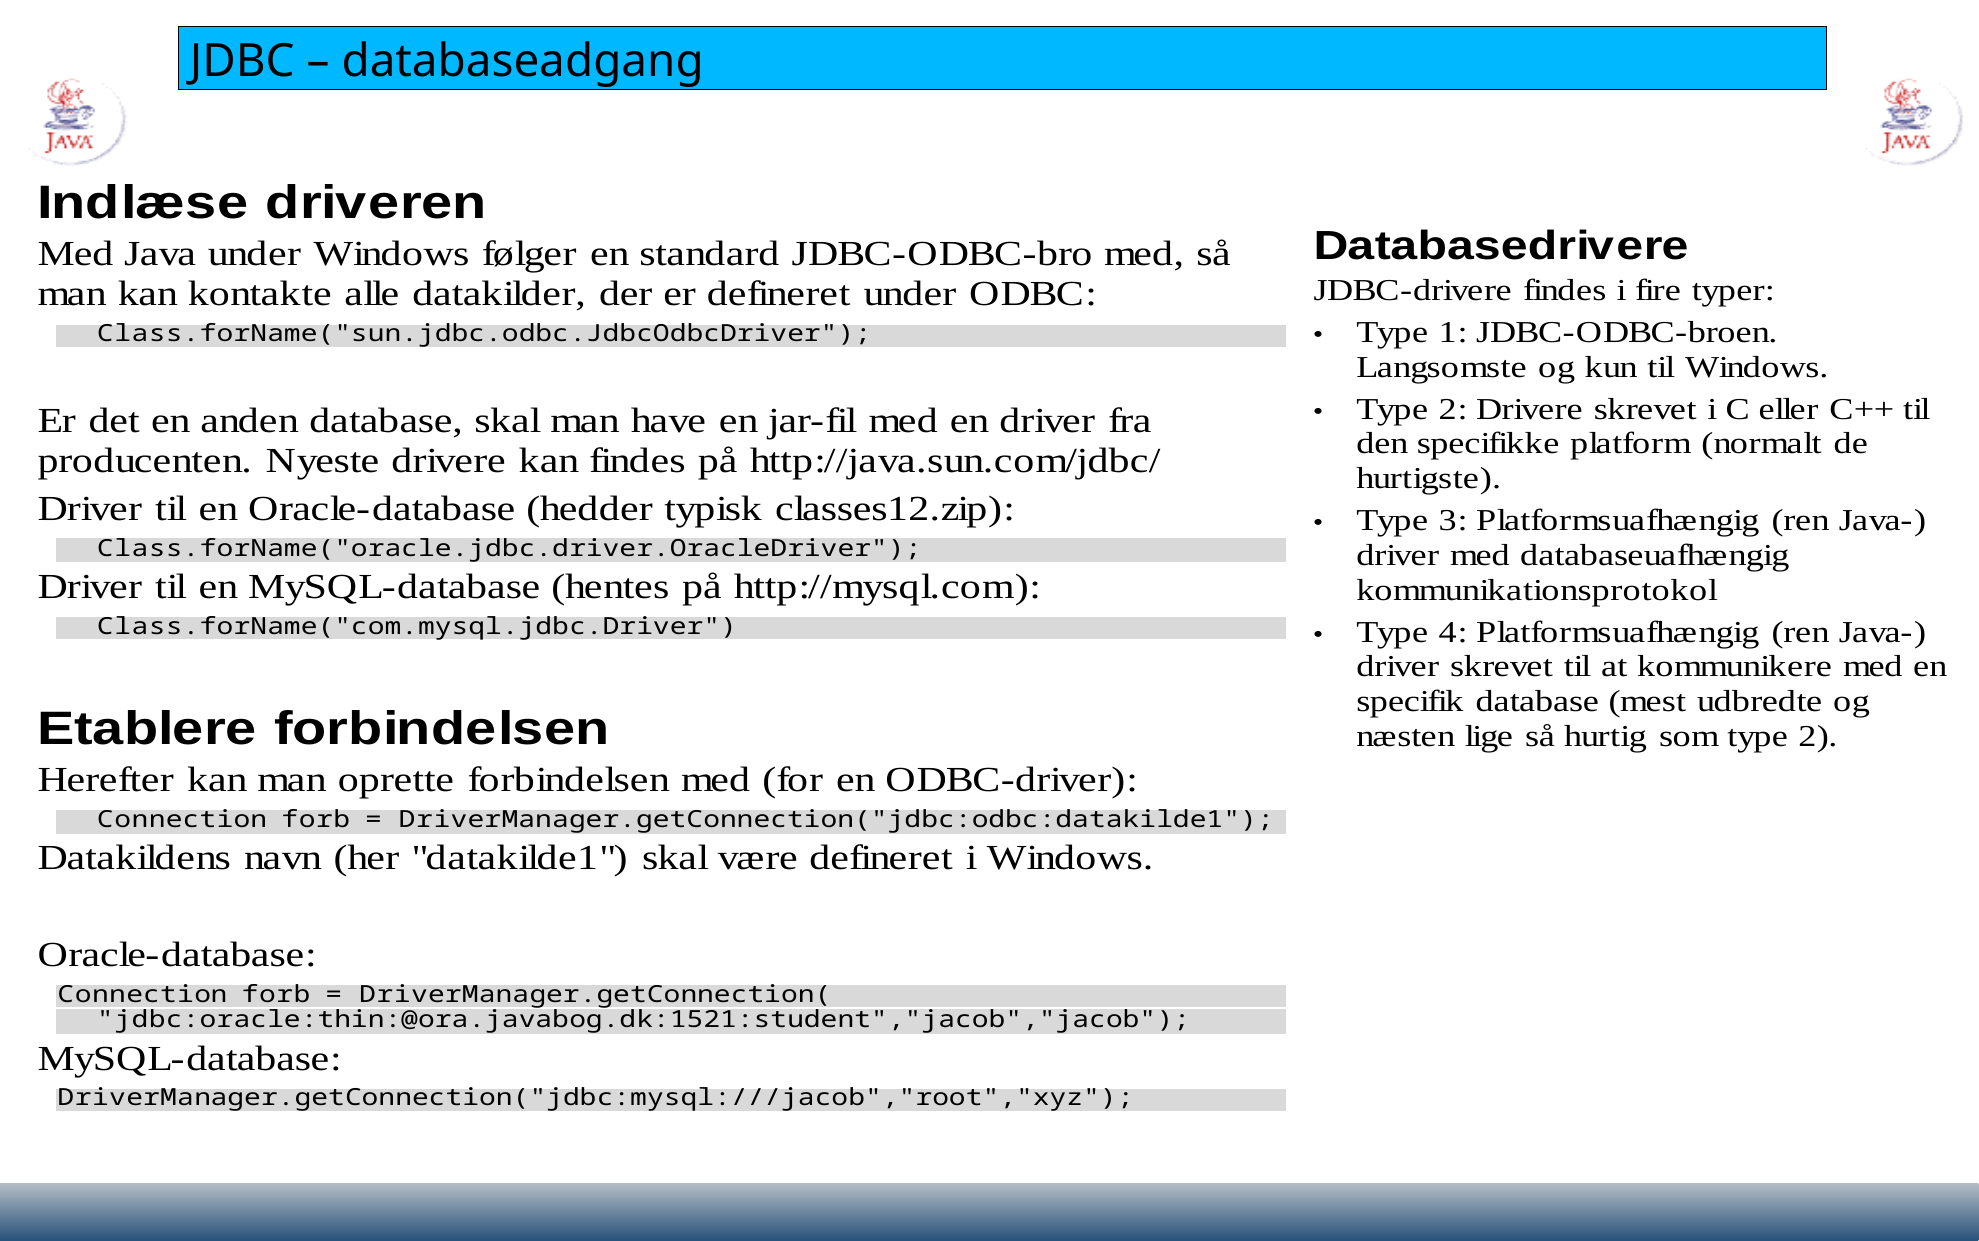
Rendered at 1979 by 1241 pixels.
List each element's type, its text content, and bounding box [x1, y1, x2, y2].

chart [34, 175, 1307, 1241]
chart [1311, 221, 1958, 912]
picture [12, 71, 131, 169]
picture [1849, 71, 1968, 169]
text_box JDBC – databaseadgang [178, 26, 1827, 81]
